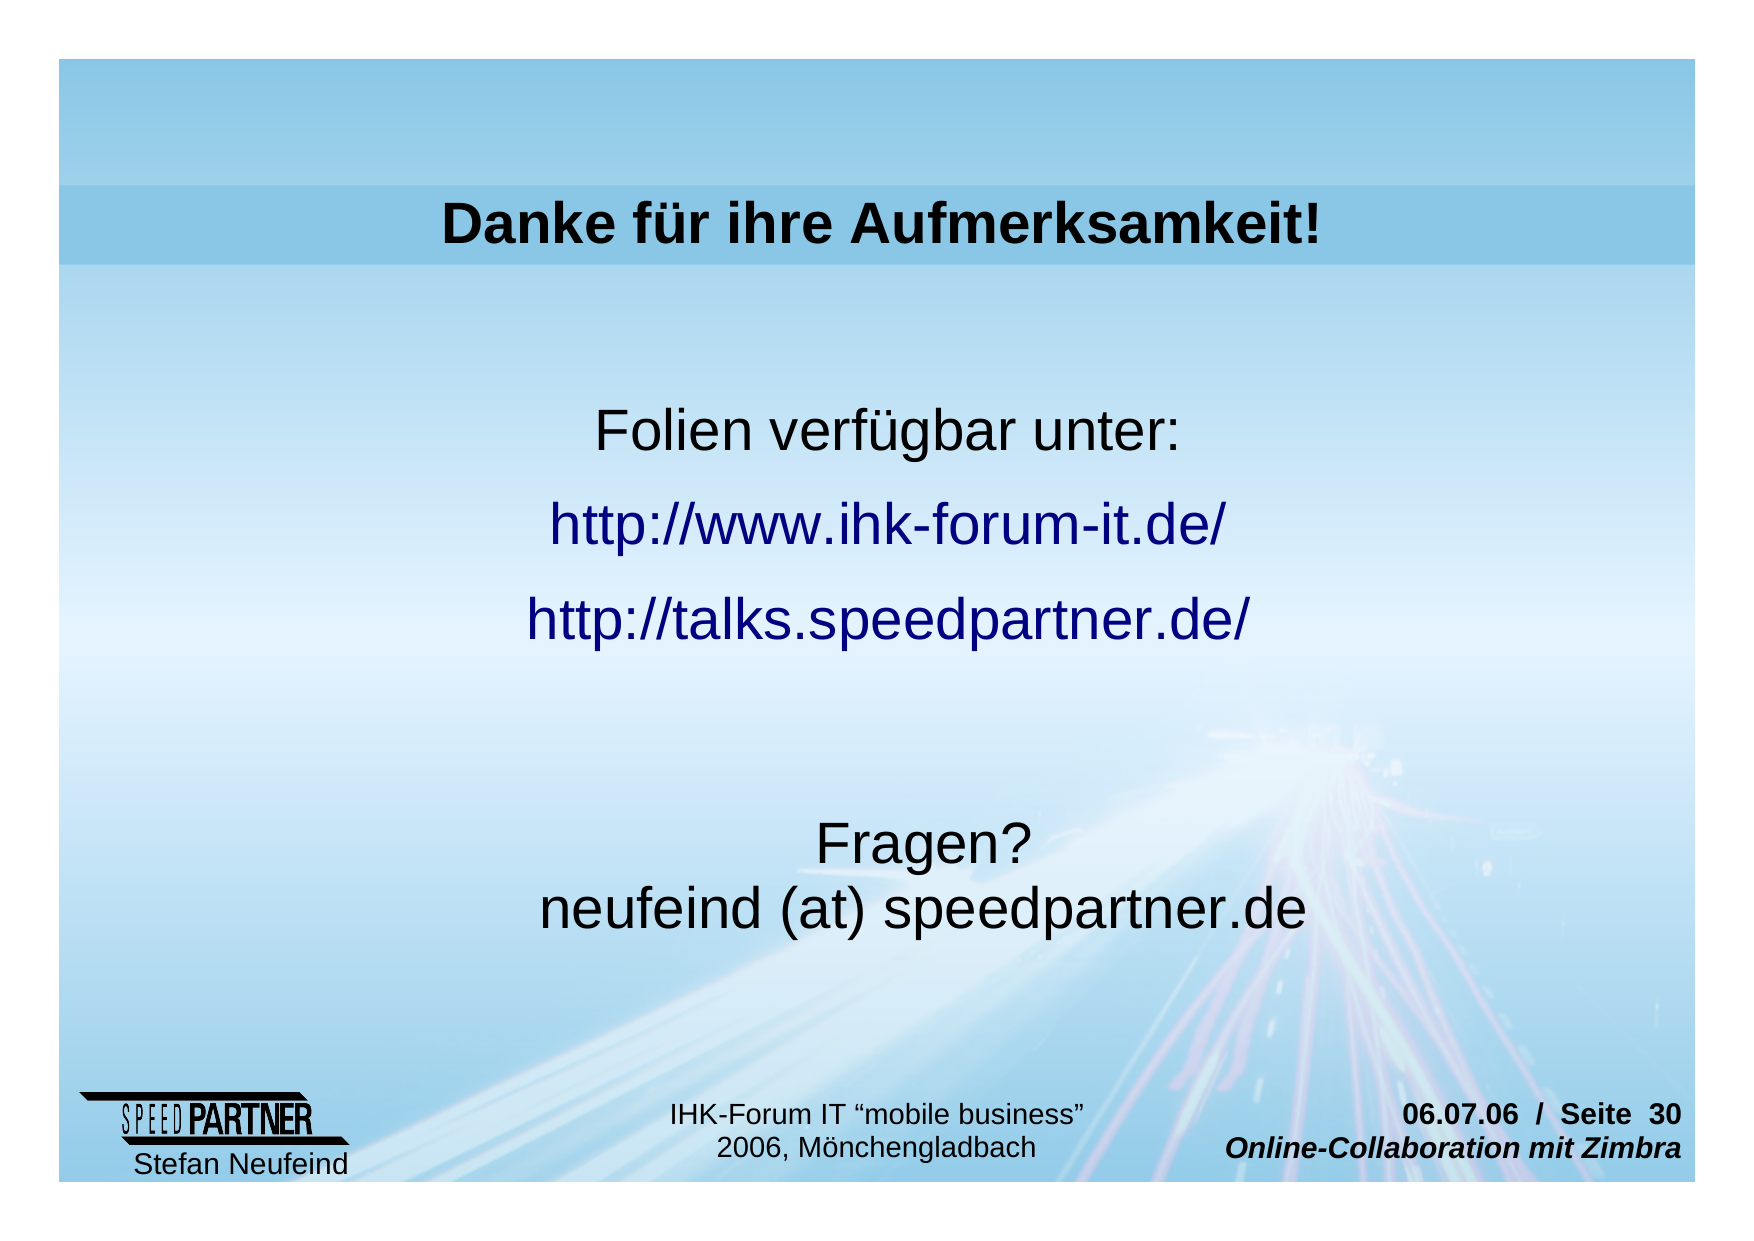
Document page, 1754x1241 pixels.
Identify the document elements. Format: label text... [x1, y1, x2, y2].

title Danke für ihre Aufmerksamkeit! [59, 190, 1695, 257]
picture [59, 265, 1695, 1182]
picture [59, 59, 1695, 185]
list Folien verfügbar unter: http://www.ihk-forum-it.de/ http://talks.speedpartner.de/ Fragen? neufeind (at) speedpartner.de [71, 278, 1695, 1061]
